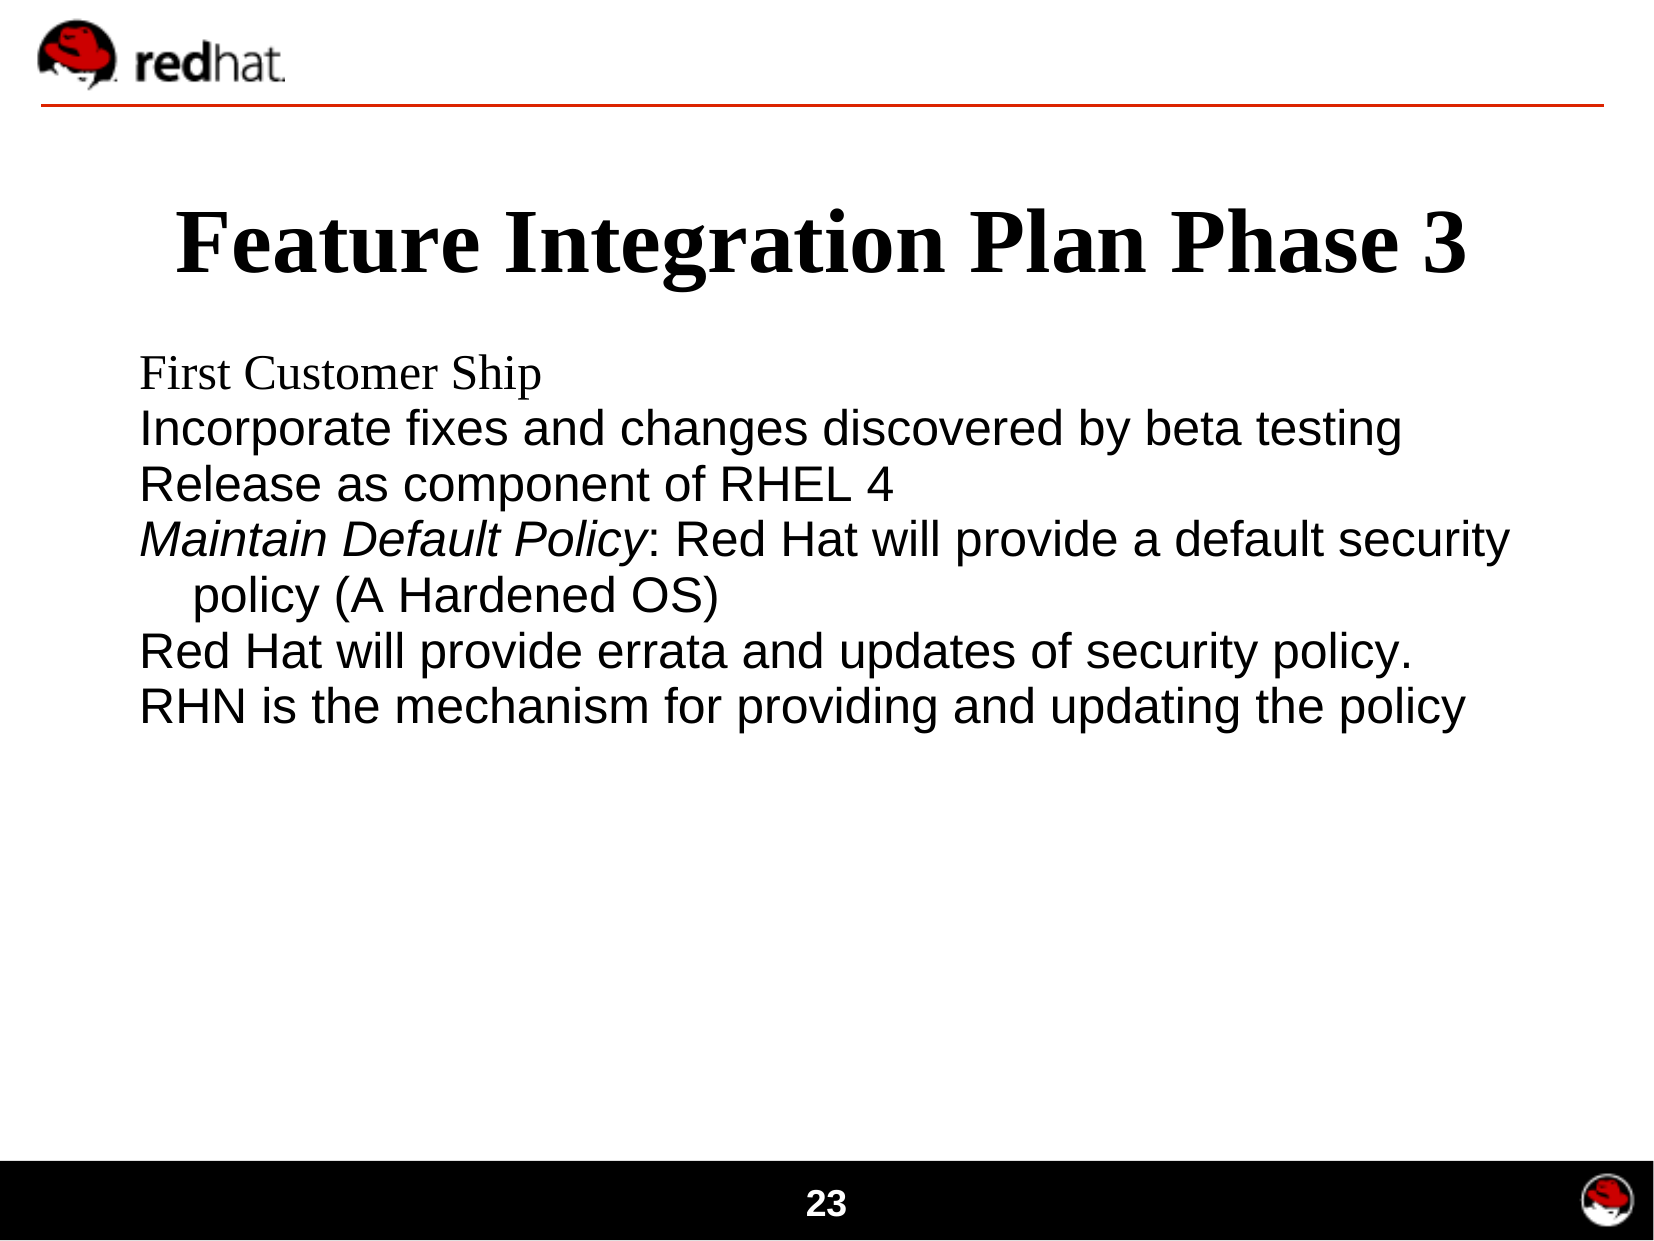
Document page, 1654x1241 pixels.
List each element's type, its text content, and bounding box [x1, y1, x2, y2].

title Feature Integration Plan Phase 3 [117, 137, 1530, 346]
picture [36, 17, 285, 101]
list First Customer Ship Incorporate fixes and changes discovered by beta testing Release as component of RHEL 4 Maintain Default Policy: Red Hat will provide a default security policy (A Hardened OS) Red Hat will provide errata and updates of security policy. RHN is the mechanism for providing and updating the policy [121, 344, 1534, 1127]
picture [1576, 1170, 1639, 1233]
